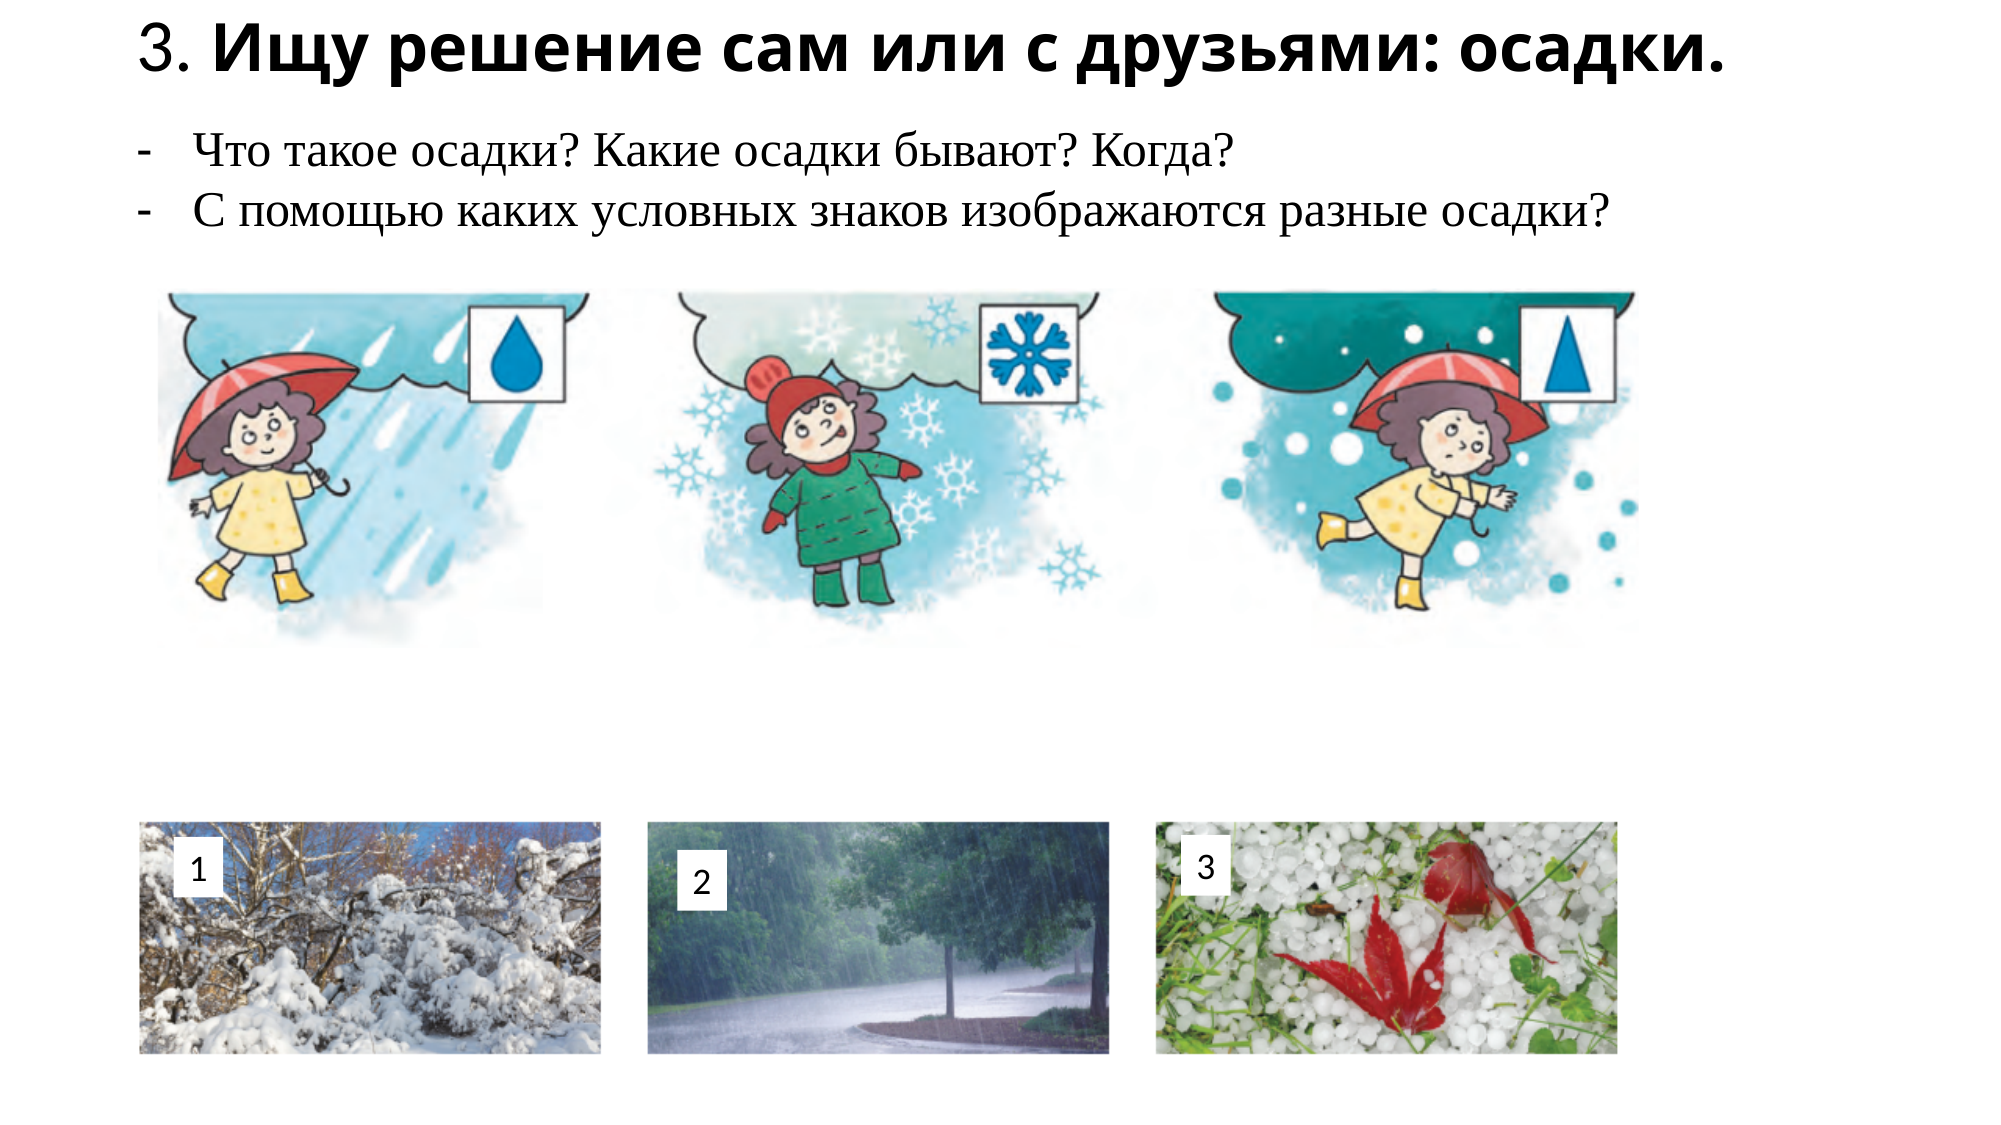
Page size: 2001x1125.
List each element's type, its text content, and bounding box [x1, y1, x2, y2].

text_box Что такое осадки? Какие осадки бывают? Когда? С помощью каких условных знаков изображаются разные осадки? [121, 109, 1751, 244]
text_box 2 [677, 849, 727, 911]
text_box 1 [173, 836, 224, 898]
picture [121, 816, 1627, 1059]
picture [152, 259, 1653, 648]
text_box 3 [1181, 834, 1231, 896]
text_box 3. Ищу решение сам или с друзьями: осадки. [121, 9, 1847, 96]
